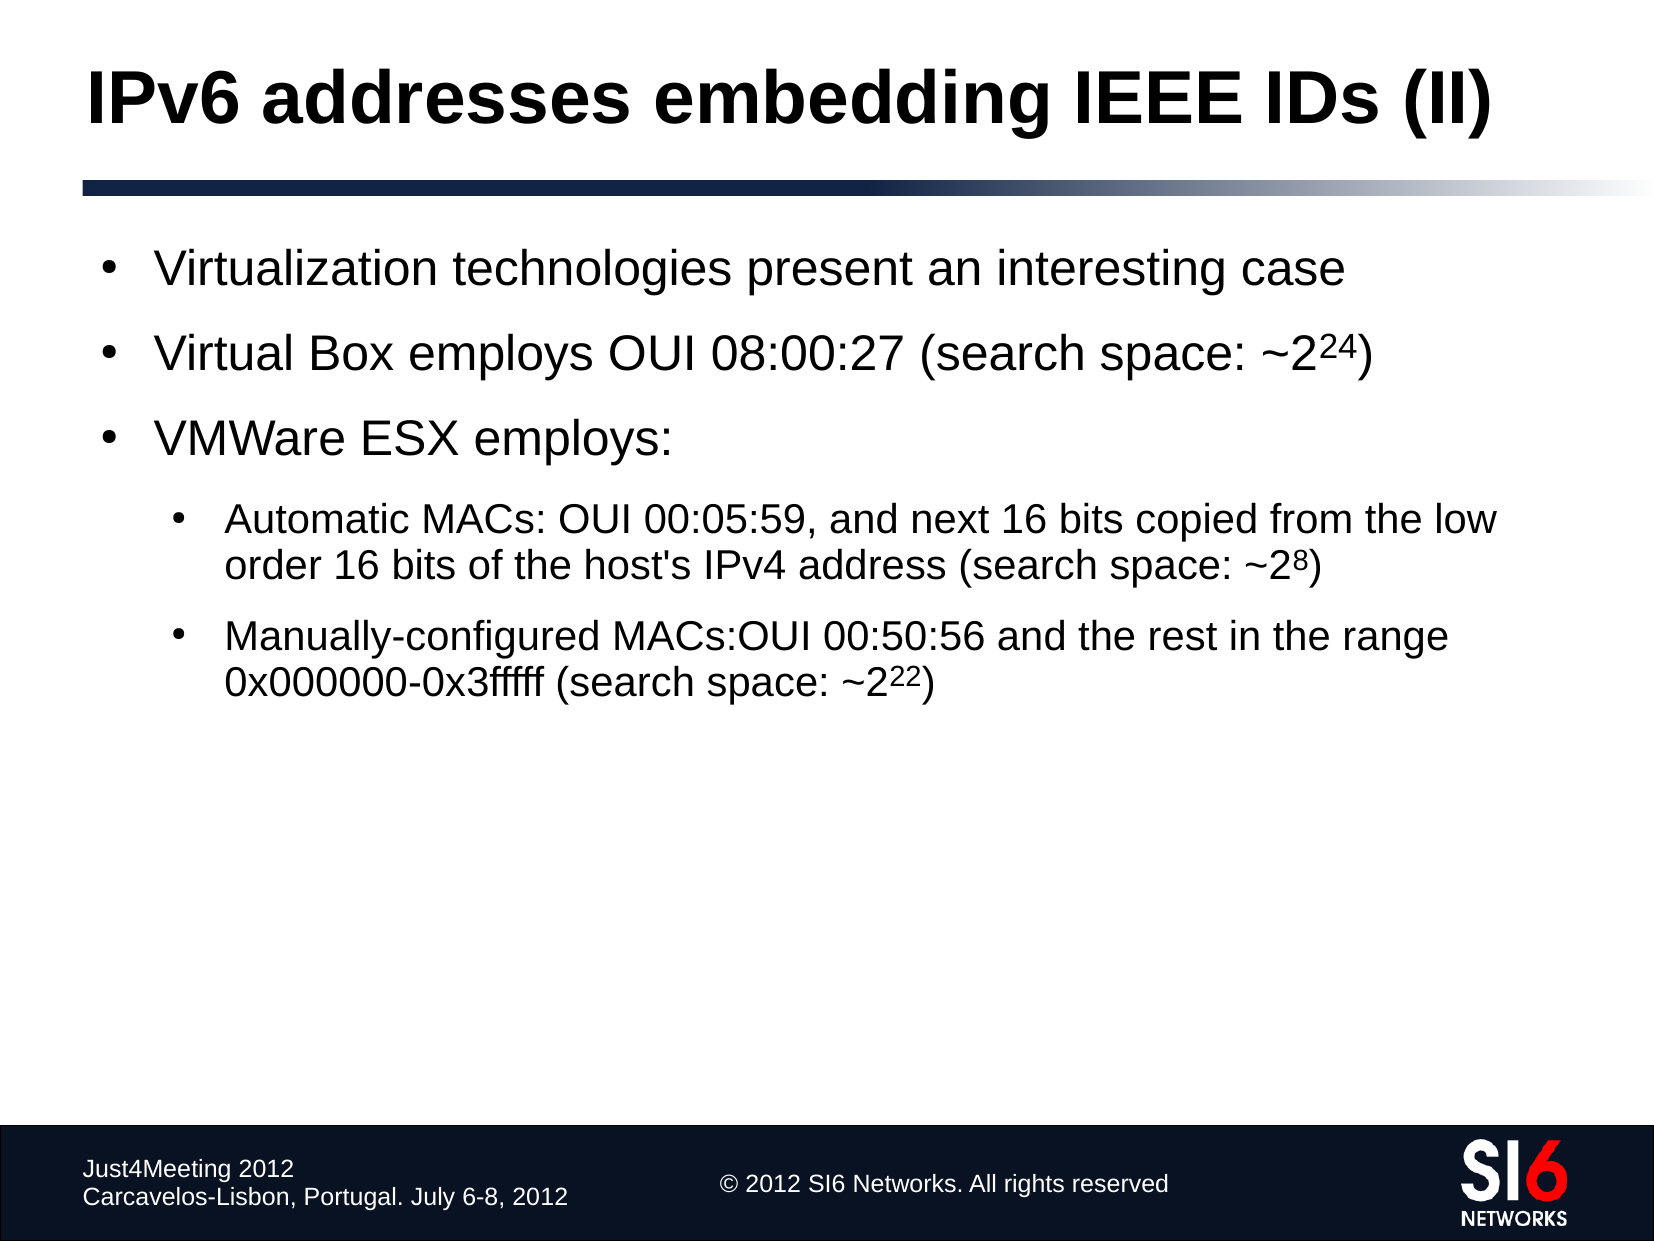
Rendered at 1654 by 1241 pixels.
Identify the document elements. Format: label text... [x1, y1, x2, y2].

picture [1461, 1139, 1567, 1226]
title IPv6 addresses embedding IEEE IDs (II) [86, 30, 1576, 166]
list Virtualization technologies present an interesting case Virtual Box employs OUI 08:00:27 (search space: ~224) VMWare ESX employs: Automatic MACs: OUI 00:05:59, and next 16 bits copied from the low order 16 bits of the host's IPv4 address (search space: ~28) Manually-configured MACs:OUI 00:50:56 and the rest in the range 0x000000-0x3fffff (search space: ~222) [82, 240, 1571, 1059]
